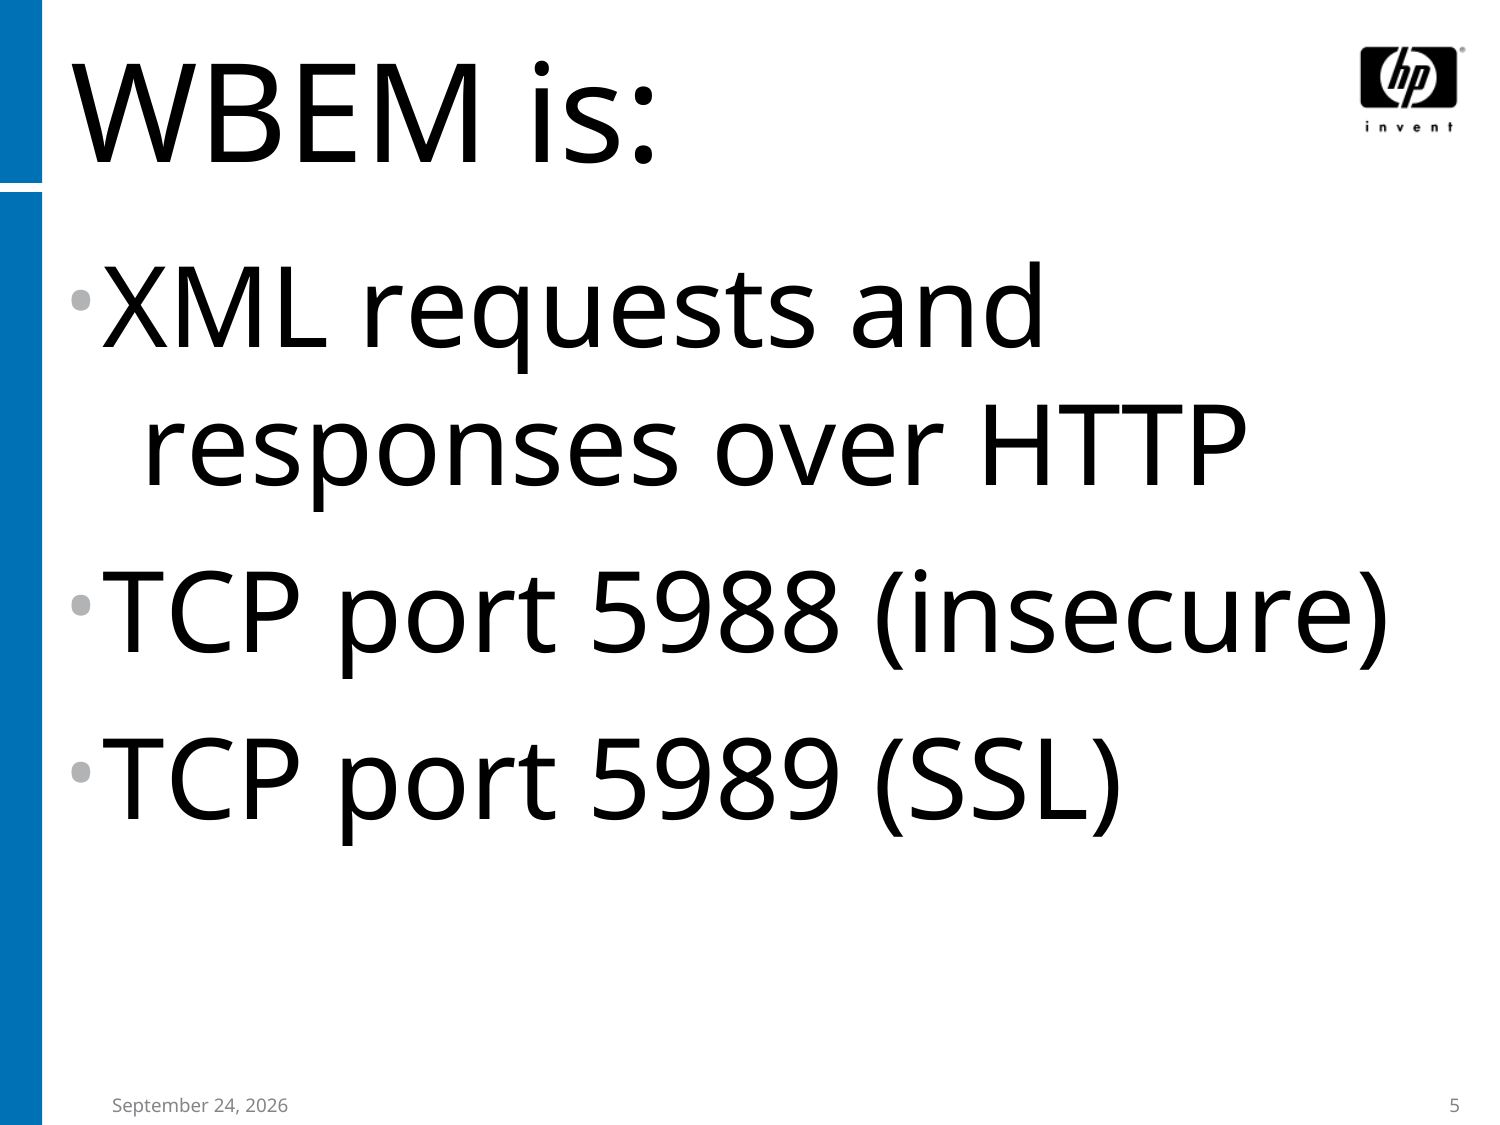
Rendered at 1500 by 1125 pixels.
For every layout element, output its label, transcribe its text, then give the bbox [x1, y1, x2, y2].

picture [1350, 37, 1472, 141]
list XML requests and responses over HTTP TCP port 5988 (insecure) TCP port 5989 (SSL) [65, 237, 1423, 1063]
title WBEM is: [70, 18, 1322, 207]
